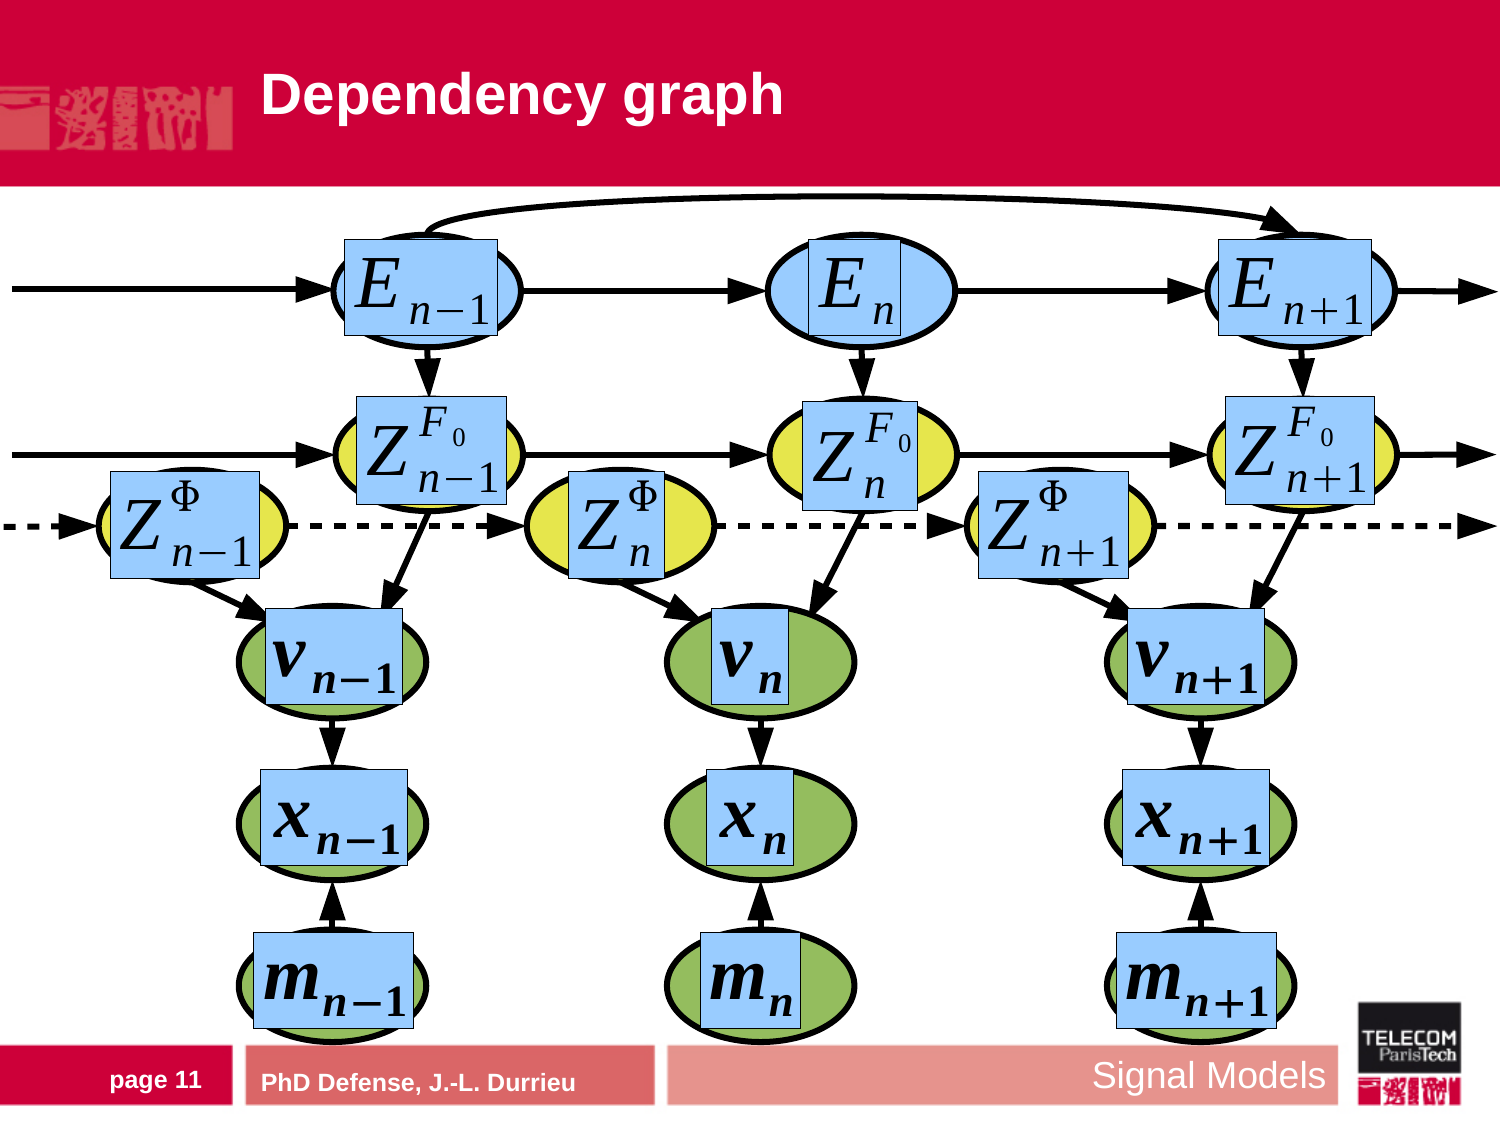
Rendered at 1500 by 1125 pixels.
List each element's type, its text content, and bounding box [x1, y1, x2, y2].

chart [568, 471, 665, 579]
title Dependency graph [245, 16, 1459, 173]
text_box Signal Models [1012, 1036, 1342, 1112]
chart [356, 396, 507, 505]
text_box [1106, 627, 1127, 697]
text_box [391, 234, 463, 239]
text_box [966, 499, 978, 553]
text_box [238, 956, 253, 1016]
chart [706, 769, 794, 866]
text_box [403, 625, 427, 700]
text_box [98, 499, 110, 553]
chart [253, 932, 414, 1029]
text_box [1375, 418, 1397, 492]
text_box [1029, 579, 1061, 583]
text_box [1129, 487, 1155, 565]
text_box [665, 476, 715, 576]
text_box [1265, 234, 1337, 239]
text_box [161, 579, 193, 583]
text_box [498, 254, 521, 328]
text_box [335, 419, 356, 490]
text_box [1245, 336, 1358, 348]
text_box [1209, 423, 1225, 486]
text_box [526, 479, 568, 573]
text_box [1207, 265, 1218, 317]
chart [808, 239, 901, 336]
text_box [238, 623, 265, 702]
text_box [1106, 961, 1116, 1010]
text_box [1260, 505, 1346, 512]
chart [1122, 769, 1270, 866]
text_box [238, 788, 260, 860]
chart [978, 471, 1129, 579]
text_box [1106, 793, 1122, 855]
text_box [769, 412, 802, 498]
text_box [333, 265, 344, 317]
chart [1218, 239, 1372, 336]
text_box [1265, 621, 1295, 704]
text_box [272, 1029, 393, 1043]
chart [1127, 608, 1265, 705]
text_box [1063, 579, 1093, 583]
text_box [1270, 786, 1295, 862]
chart [110, 471, 260, 579]
text_box [918, 409, 957, 501]
text_box [666, 608, 855, 719]
text_box [370, 336, 484, 348]
text_box [1372, 254, 1395, 328]
chart [1225, 396, 1375, 505]
text_box [623, 579, 653, 583]
text_box [260, 487, 287, 566]
text_box [589, 579, 621, 583]
text_box [507, 423, 523, 487]
text_box [825, 234, 898, 239]
text_box [1140, 1029, 1261, 1043]
text_box [195, 579, 224, 583]
text_box [1138, 866, 1263, 881]
text_box [414, 957, 427, 1014]
text_box [386, 505, 472, 512]
text_box [1139, 705, 1262, 719]
text_box [666, 935, 855, 1043]
chart [265, 608, 403, 705]
chart [1116, 932, 1277, 1029]
text_box [271, 705, 394, 719]
text_box [408, 790, 427, 858]
chart [700, 932, 801, 1029]
text_box [270, 866, 395, 881]
chart [260, 769, 408, 866]
text_box [767, 240, 956, 348]
text_box [666, 771, 855, 881]
picture [0, 0, 1500, 1125]
chart [711, 608, 789, 705]
chart [344, 239, 498, 336]
text_box [1277, 953, 1295, 1019]
chart [802, 401, 918, 511]
